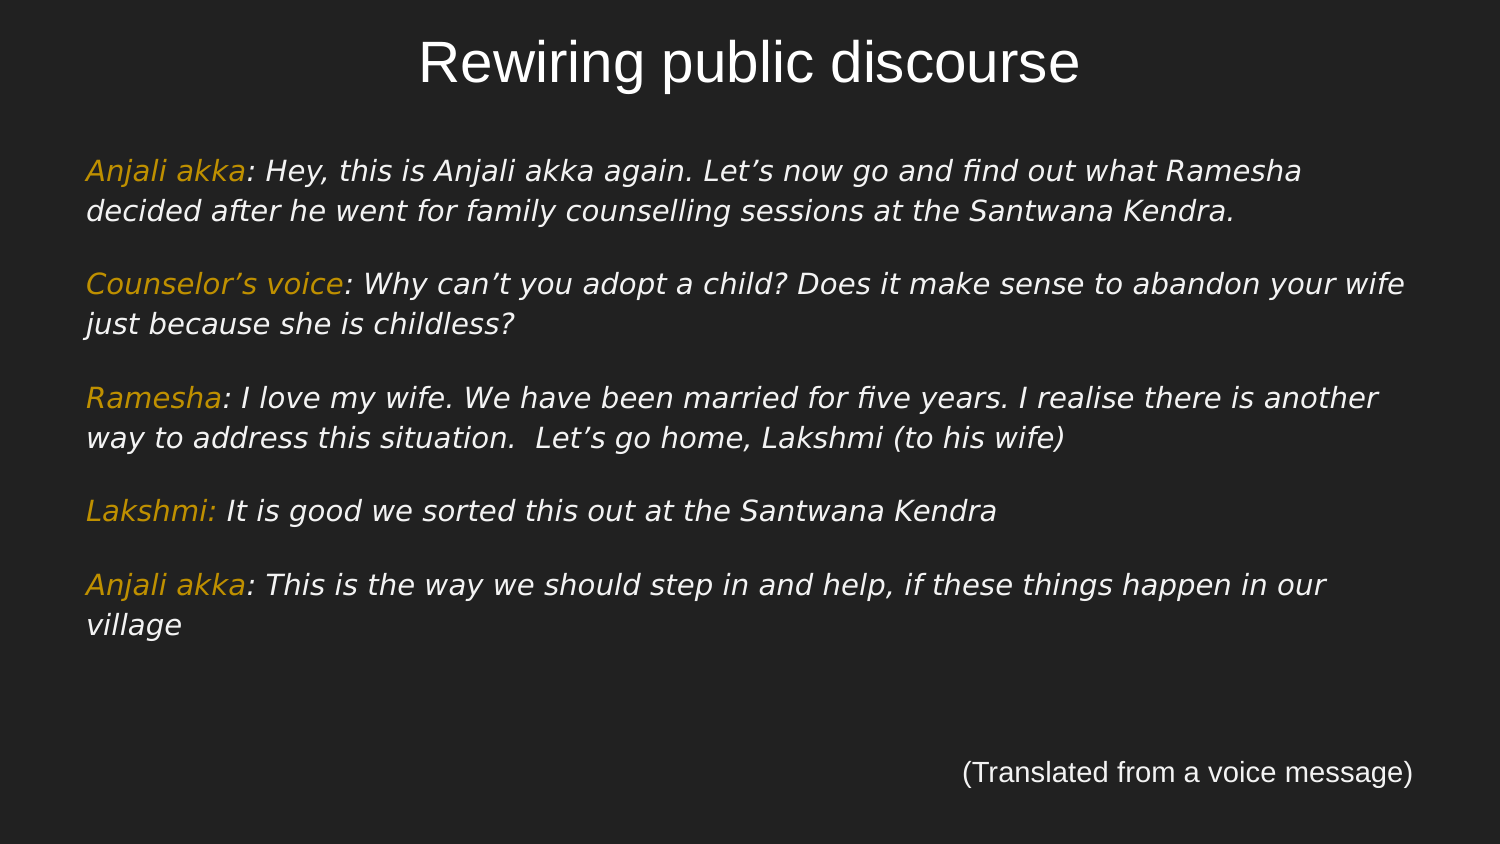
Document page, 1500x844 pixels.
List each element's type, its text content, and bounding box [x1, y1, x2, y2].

list Anjali akka: Hey, this is Anjali akka again. Let’s now go and find out what Ramesha decided after he went for family counselling sessions at the Santwana Kendra. Counselor’s voice: Why can’t you adopt a child? Does it make sense to abandon your wife just because she is childless? Ramesha: I love my wife. We have been married for five years. I realise there is another way to address this situation. Let’s go home, Lakshmi (to his wife) Lakshmi: It is good we sorted this out at the Santwana Kendra Anjali akka: This is the way we should step in and help, if these things happen in our village (Translated from a voice message) [71, 131, 1429, 844]
title Rewiring public discourse [51, 9, 1449, 104]
